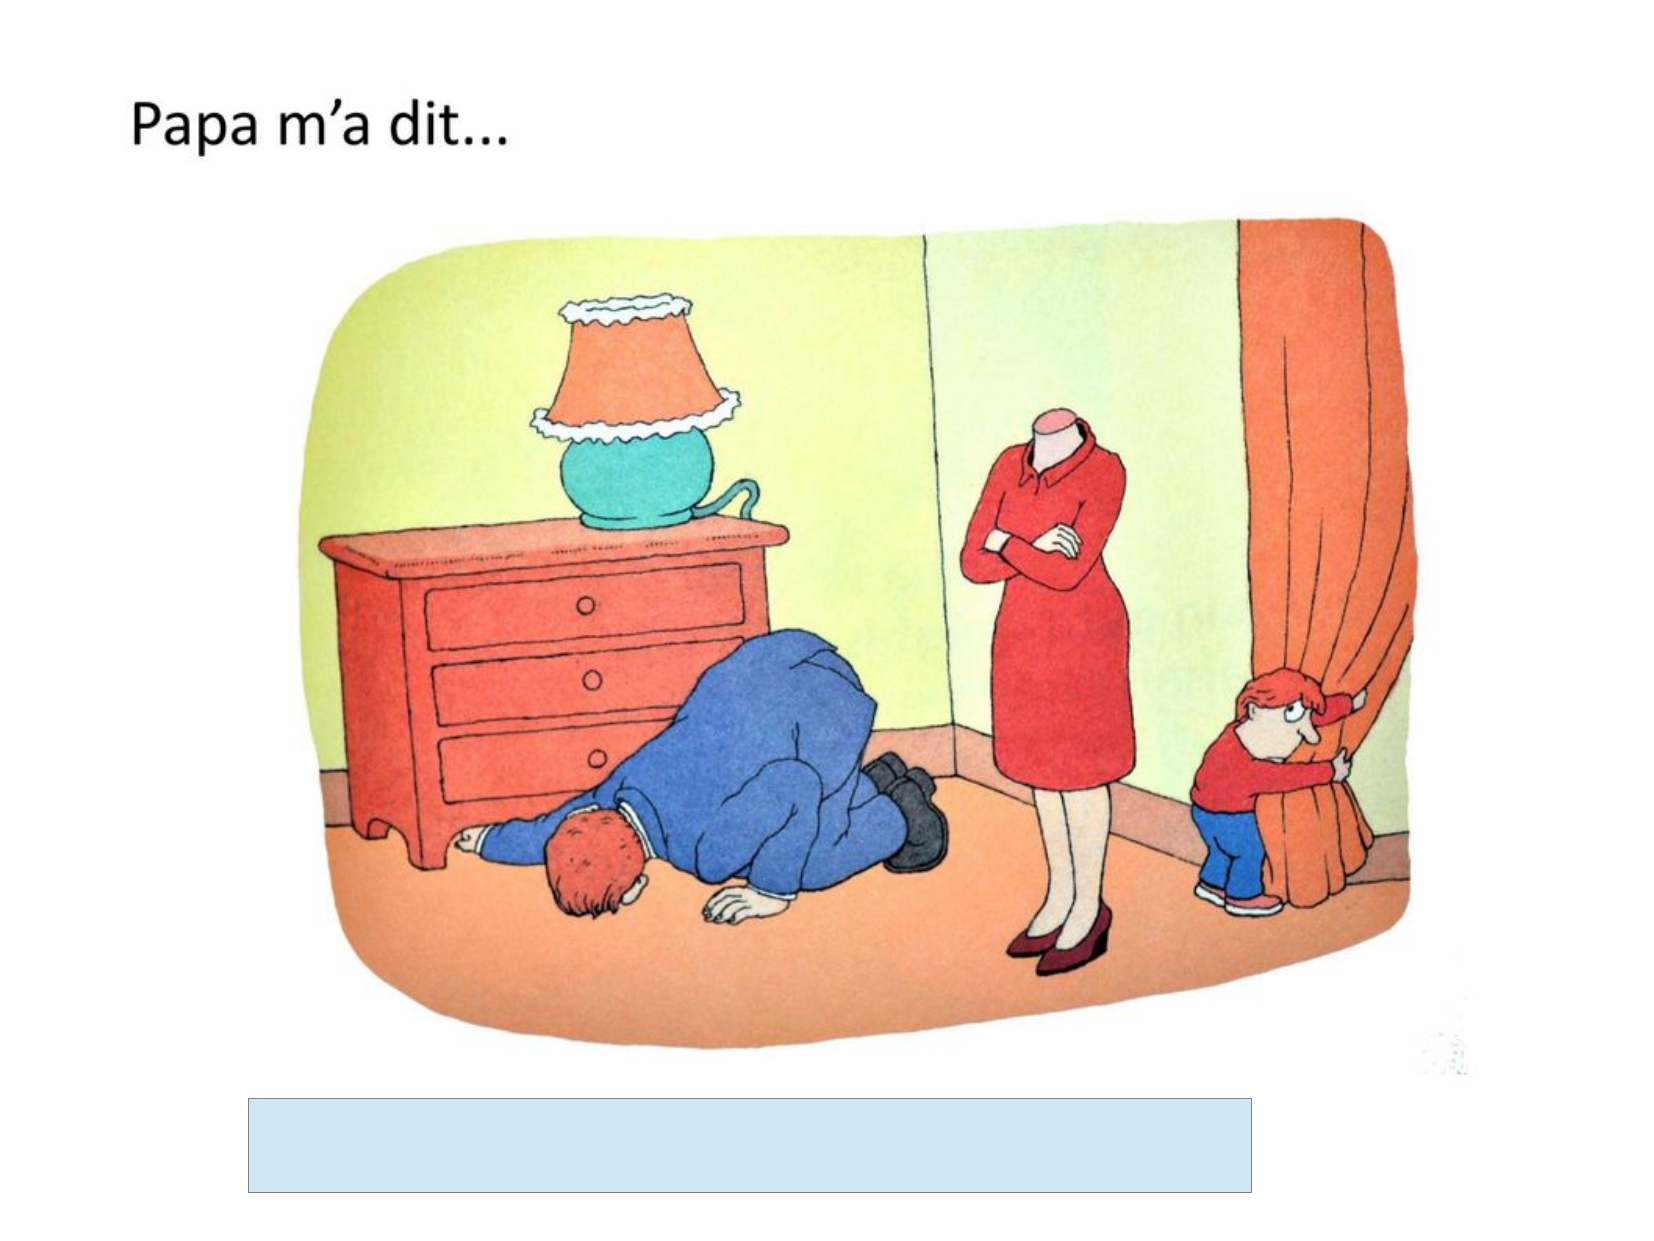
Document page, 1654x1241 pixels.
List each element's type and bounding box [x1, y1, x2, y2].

picture [38, 24, 1639, 1225]
text_box [248, 1098, 1252, 1193]
